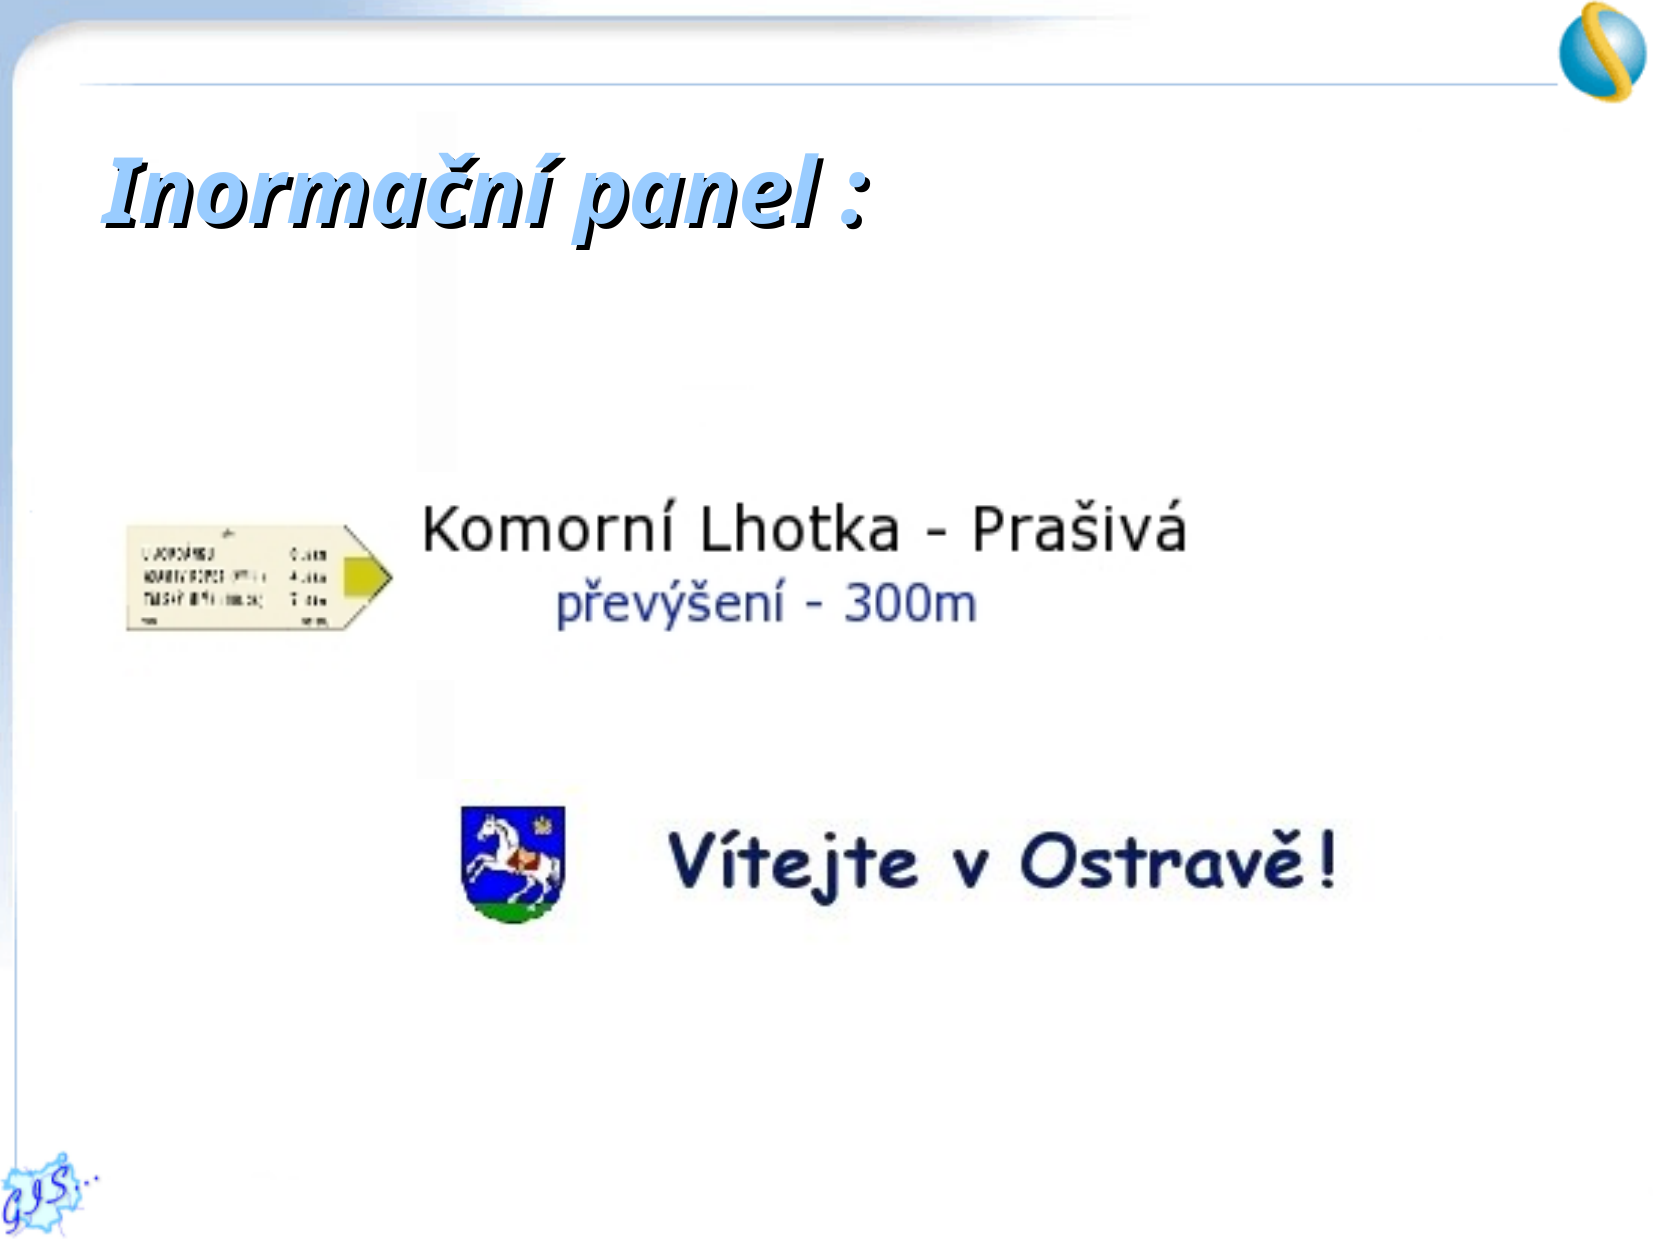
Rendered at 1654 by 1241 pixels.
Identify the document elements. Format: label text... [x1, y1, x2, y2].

text_box Inormační panel : [88, 118, 1654, 245]
picture [0, 0, 1654, 1241]
